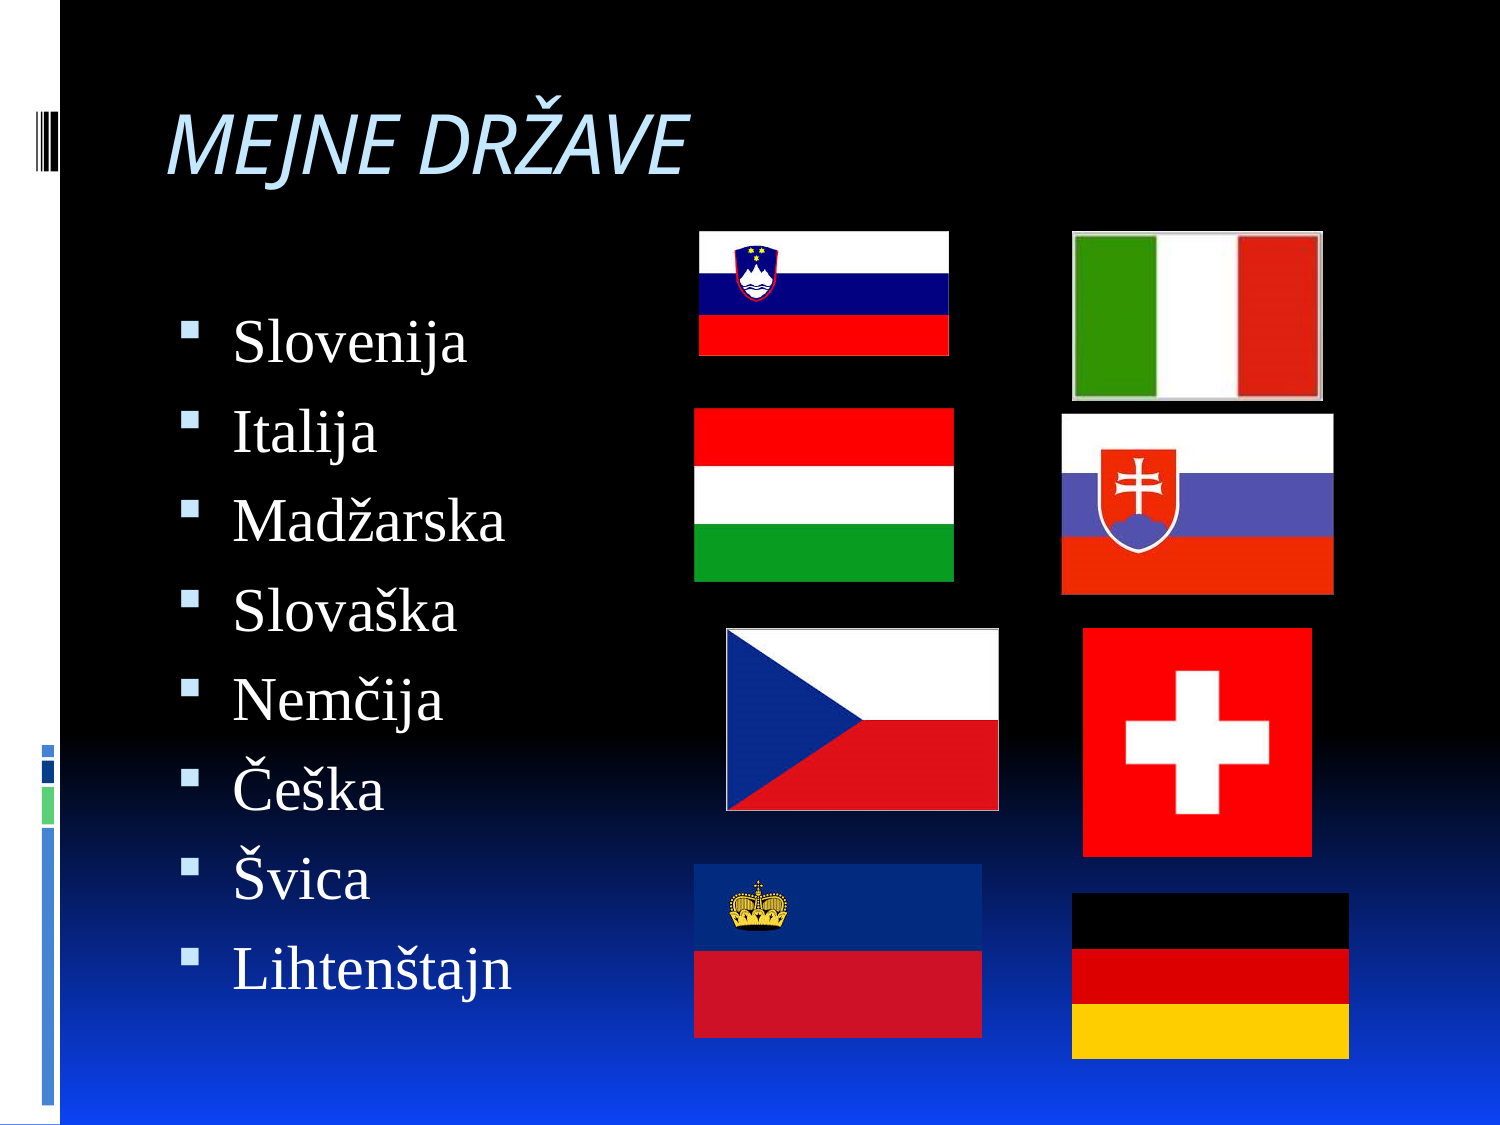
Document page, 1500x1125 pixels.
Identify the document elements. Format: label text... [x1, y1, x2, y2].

picture [1072, 893, 1349, 1059]
picture [694, 408, 954, 582]
picture [699, 231, 949, 356]
picture [694, 864, 982, 1038]
picture [1072, 231, 1323, 401]
picture [1083, 628, 1312, 857]
picture [726, 628, 999, 811]
title MEJNE DRŽAVE [150, 84, 1425, 235]
picture [1061, 413, 1334, 595]
list Slovenija Italija Madžarska Slovaška Nemčija Češka Švica Lihtenštajn [150, 292, 1425, 1043]
